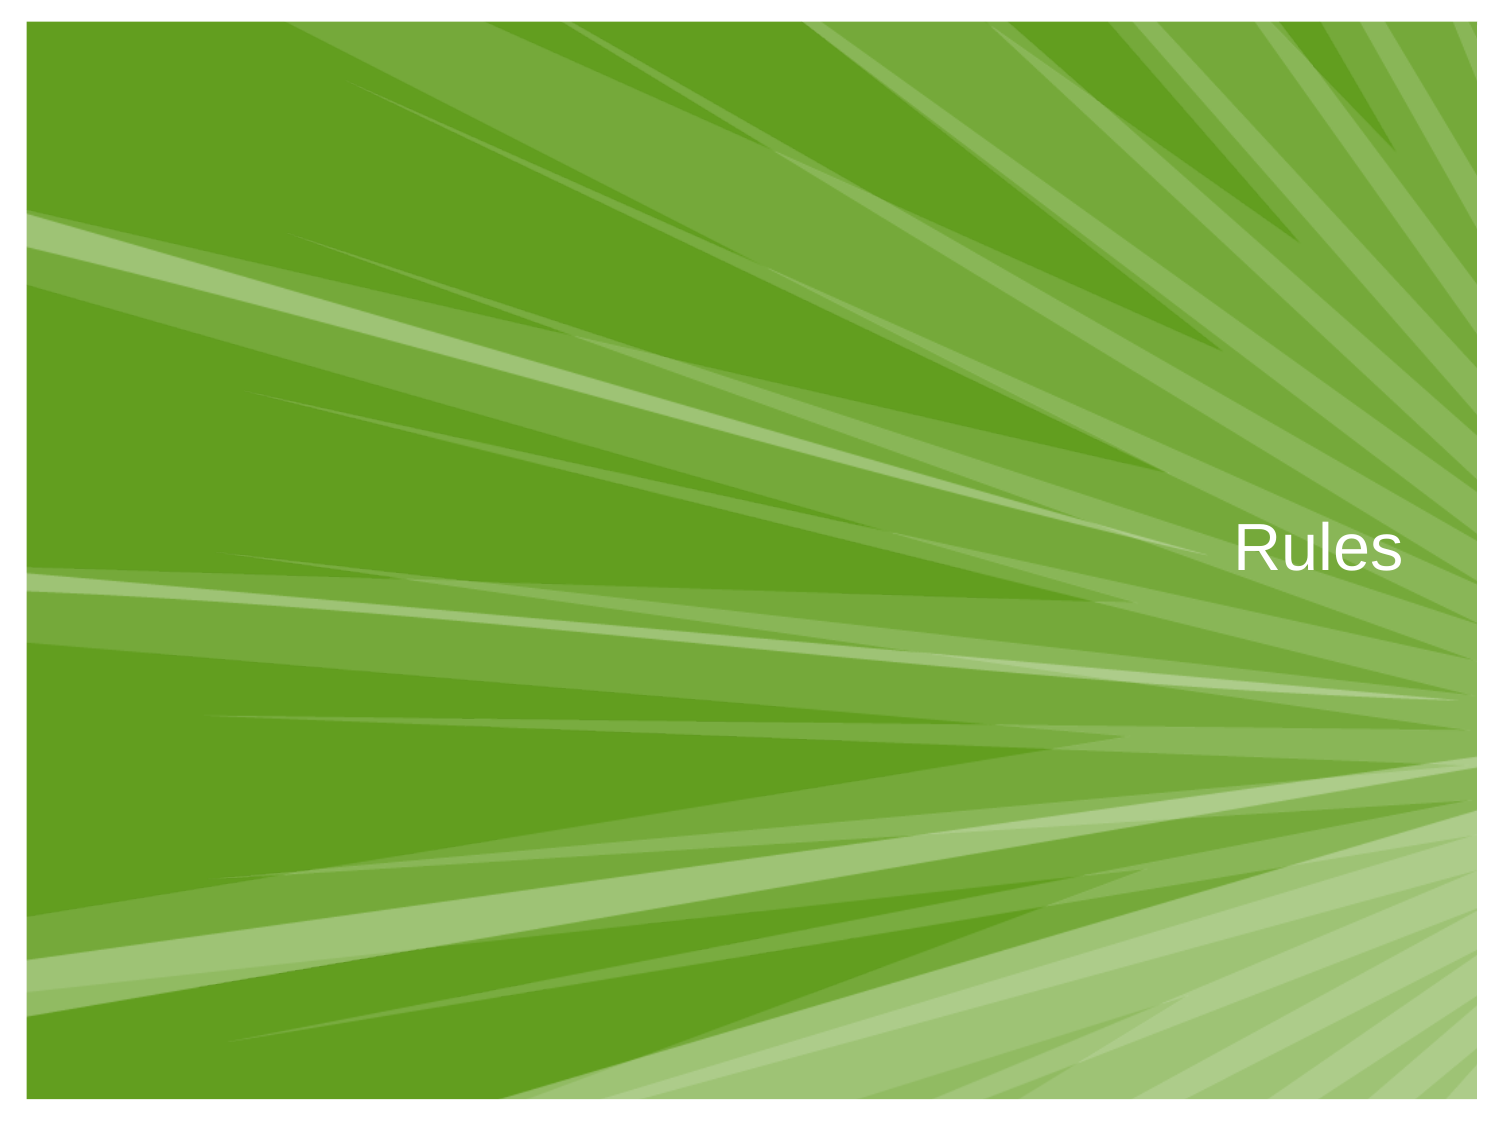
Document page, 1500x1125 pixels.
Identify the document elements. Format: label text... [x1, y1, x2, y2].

title Rules [53, 449, 1404, 638]
picture [26, 21, 1479, 1100]
